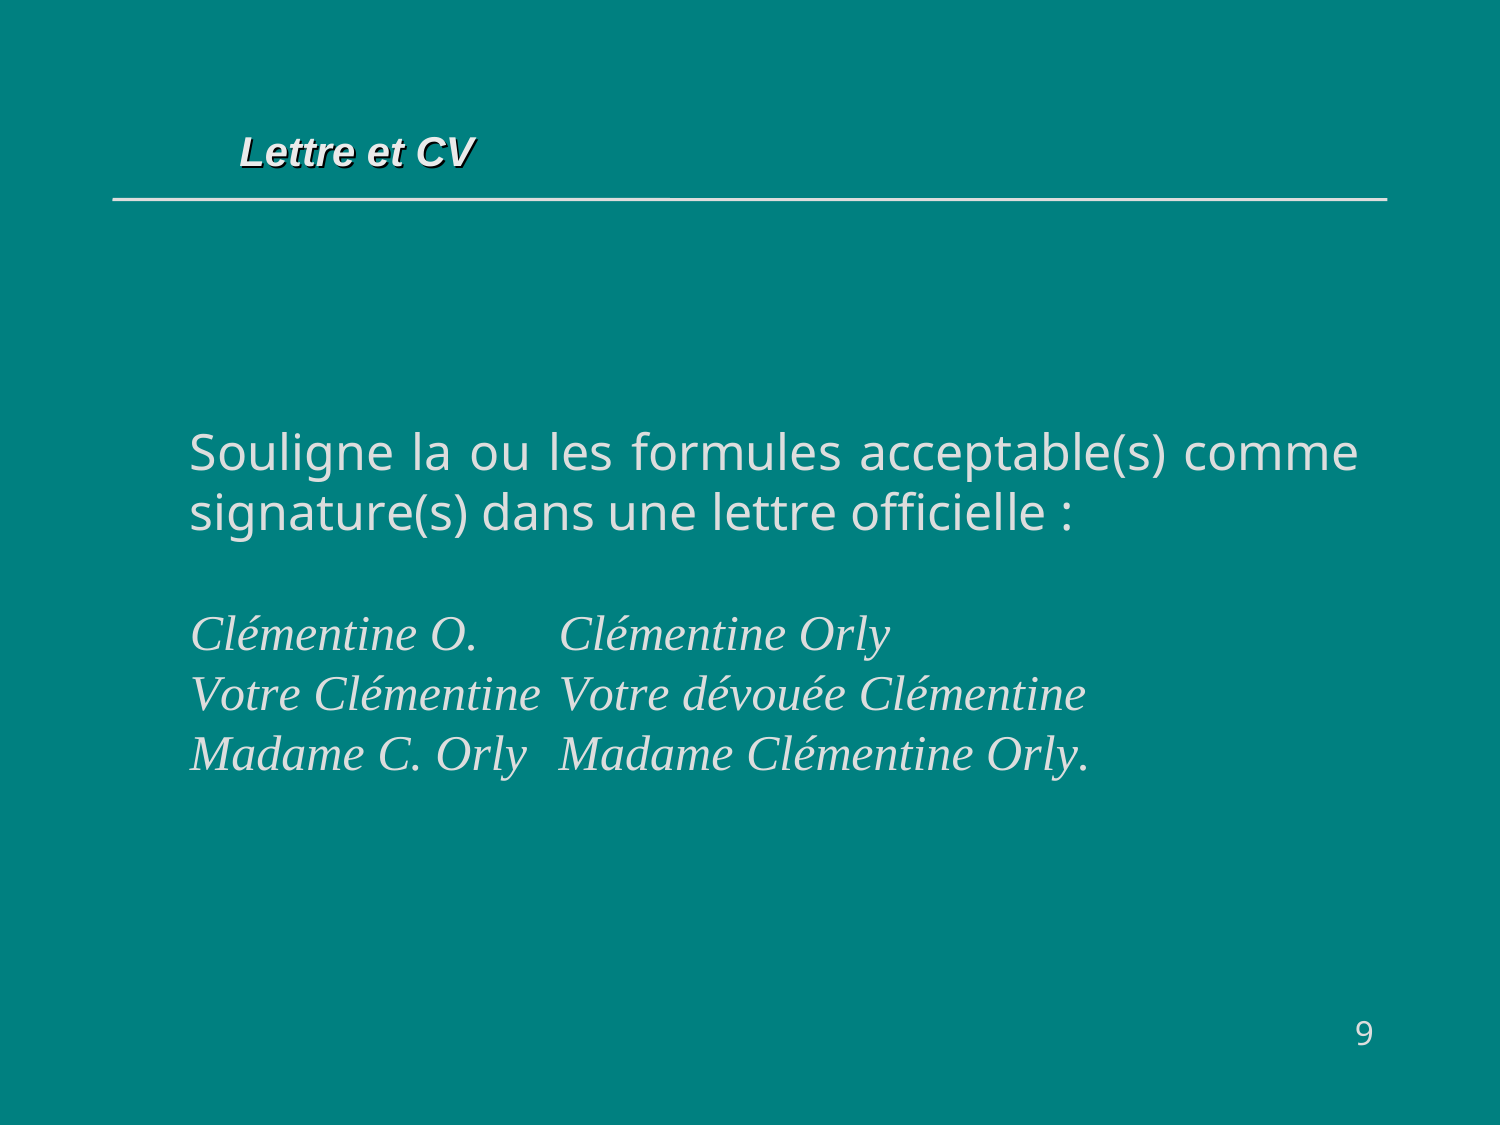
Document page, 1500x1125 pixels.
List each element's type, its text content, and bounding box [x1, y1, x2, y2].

text_box Lettre et CV [224, 116, 489, 183]
text_box Souligne la ou les formules acceptable(s) comme signature(s) dans une lettre officielle : Clémentine O. Clémentine Orly Votre Clémentine Votre dévouée Clémentine Madame C. Orly Madame Clémentine Orly. [174, 413, 1376, 789]
